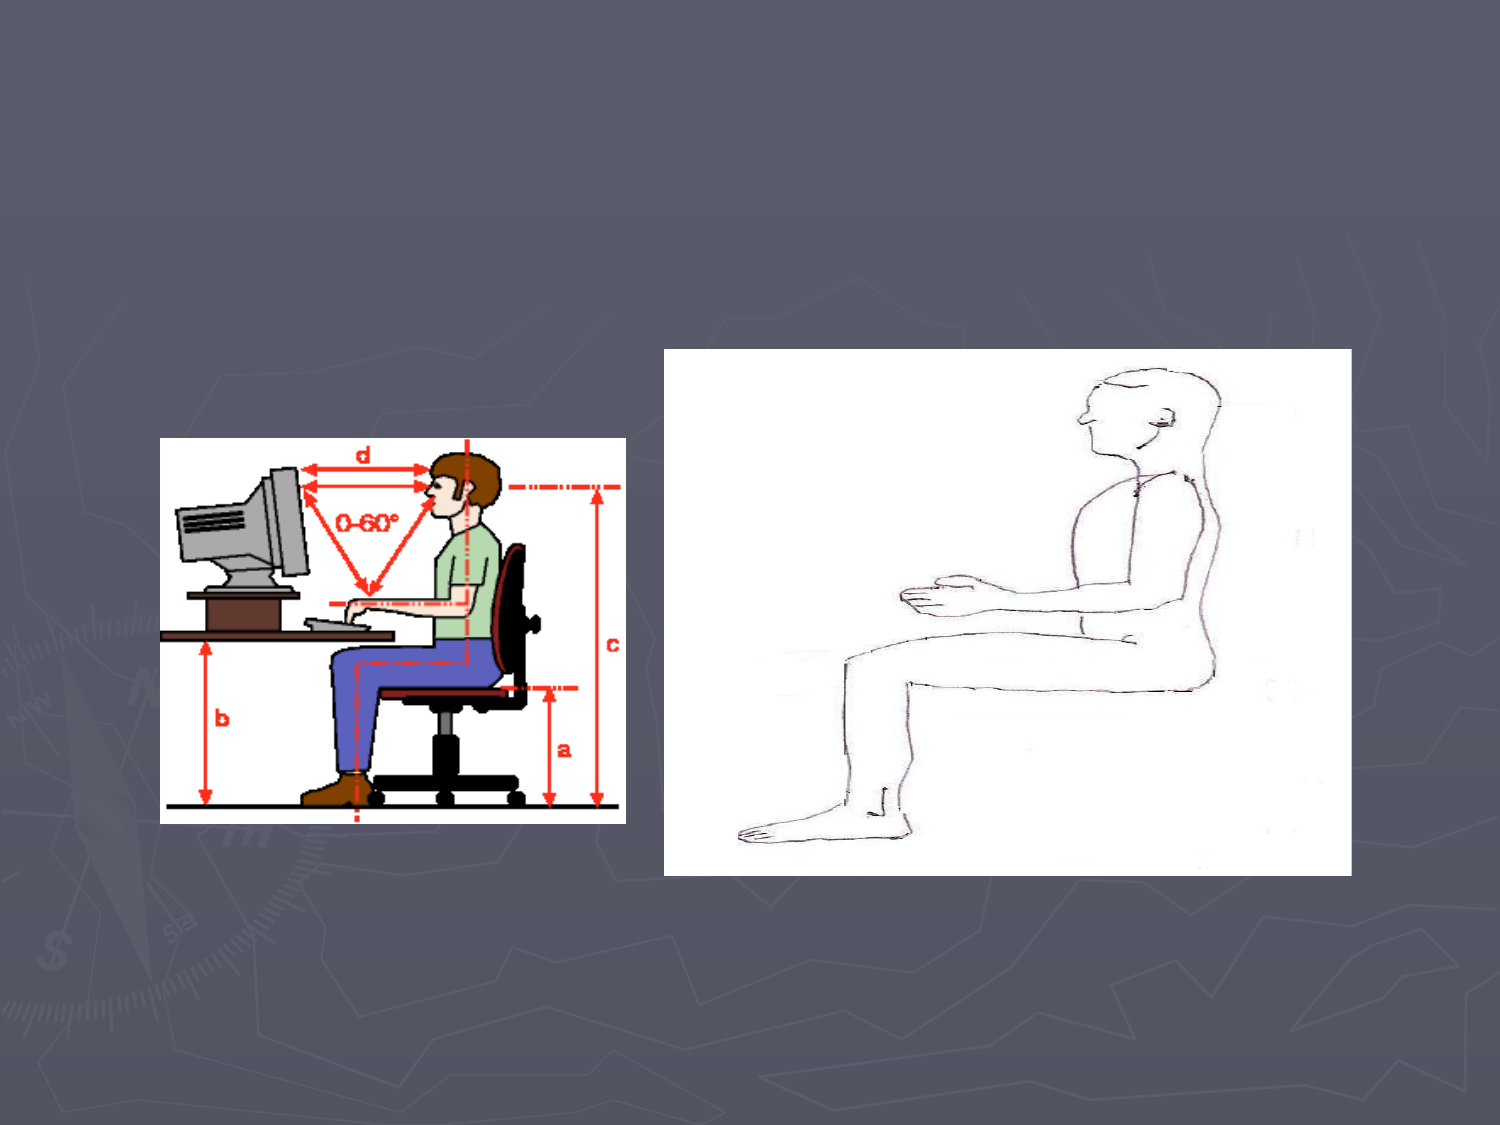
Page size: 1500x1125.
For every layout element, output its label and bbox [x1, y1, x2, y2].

picture [160, 439, 626, 825]
picture [664, 349, 1352, 876]
